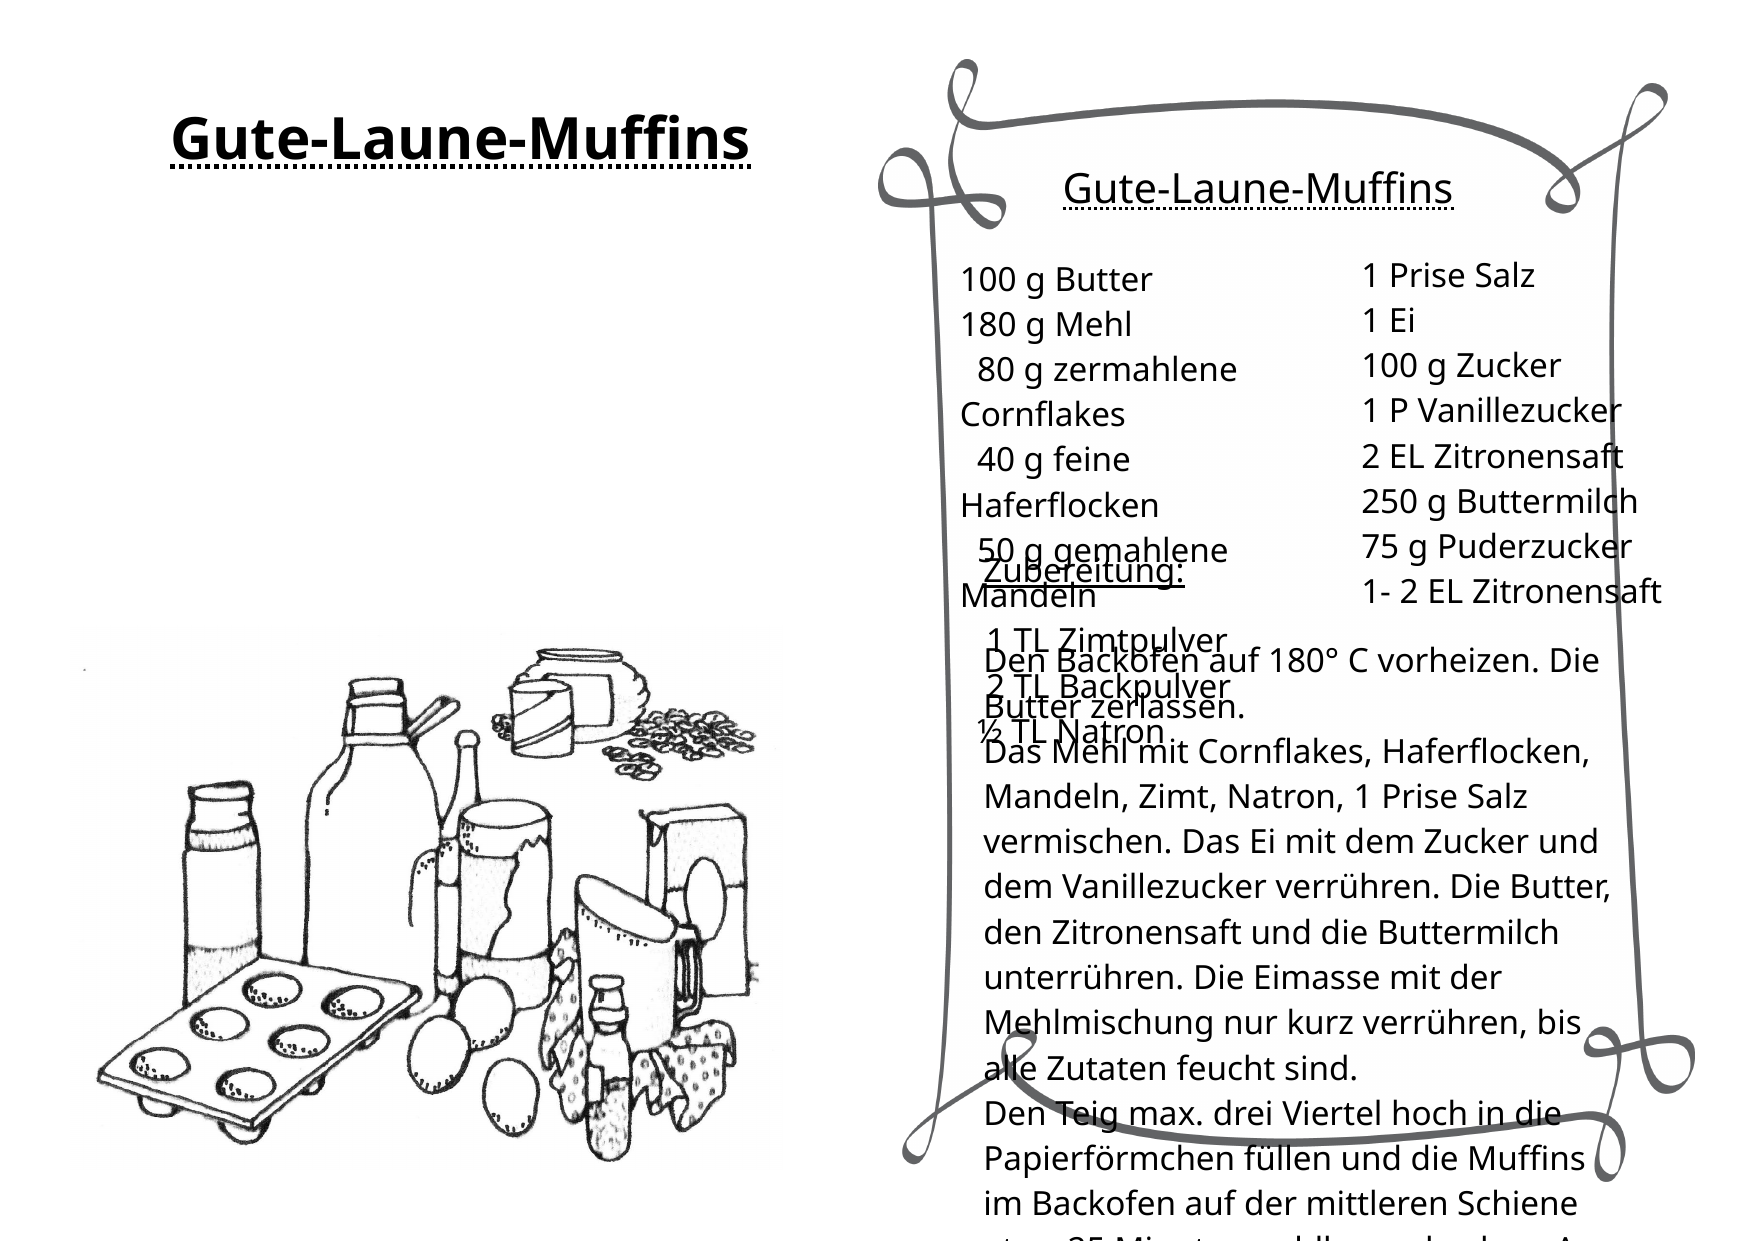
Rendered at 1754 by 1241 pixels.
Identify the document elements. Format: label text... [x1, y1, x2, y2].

text_box 1 Prise Salz 1 Ei 100 g Zucker 1 P Vanillezucker 2 EL Zitronensaft 250 g Buttermilch 75 g Puderzucker 1- 2 EL Zitronensaft [1346, 244, 1713, 567]
picture [878, 59, 1695, 1182]
picture [70, 625, 783, 1170]
text_box Gute-Laune-Muffins [59, 78, 863, 196]
text_box 100 g Butter 180 g Mehl 80 g zermahlene Cornflakes 40 g feine Haferflocken 50 g gemahlene Mandeln 1 TL Zimtpulver 2 TL Backpulver ½ TL Natron [944, 248, 1312, 571]
text_box Zubereitung: Den Backofen auf 180° C vorheizen. Die Butter zerlassen. Das Mehl mit Cornflakes, Haferflocken, Mandeln, Zimt, Natron, 1 Prise Salz vermischen. Das Ei mit dem Zucker und dem Vanillezucker verrühren. Die Butter, den Zitronensaft und die Buttermilch unterrühren. Die Eimasse mit der Mehlmischung nur kurz verrühren, bis alle Zutaten feucht sind. Den Teig max. drei Viertel hoch in die Papierförmchen füllen und die Muffins im Backofen auf der mittleren Schiene etwa 25 Minuten goldbraun backen. Aus dem Backofen nehmen und etwa 5 Minuten ruhen und abkühlen lassen. Den Puderzucker mit dem Zitronensaft zu einem dicklichen Guss verrühren. Die Muffins damit verzieren und ein paar Haferflocken oben drüber streuen. [968, 539, 1630, 1099]
text_box Gute-Laune-Muffins [1015, 138, 1501, 237]
